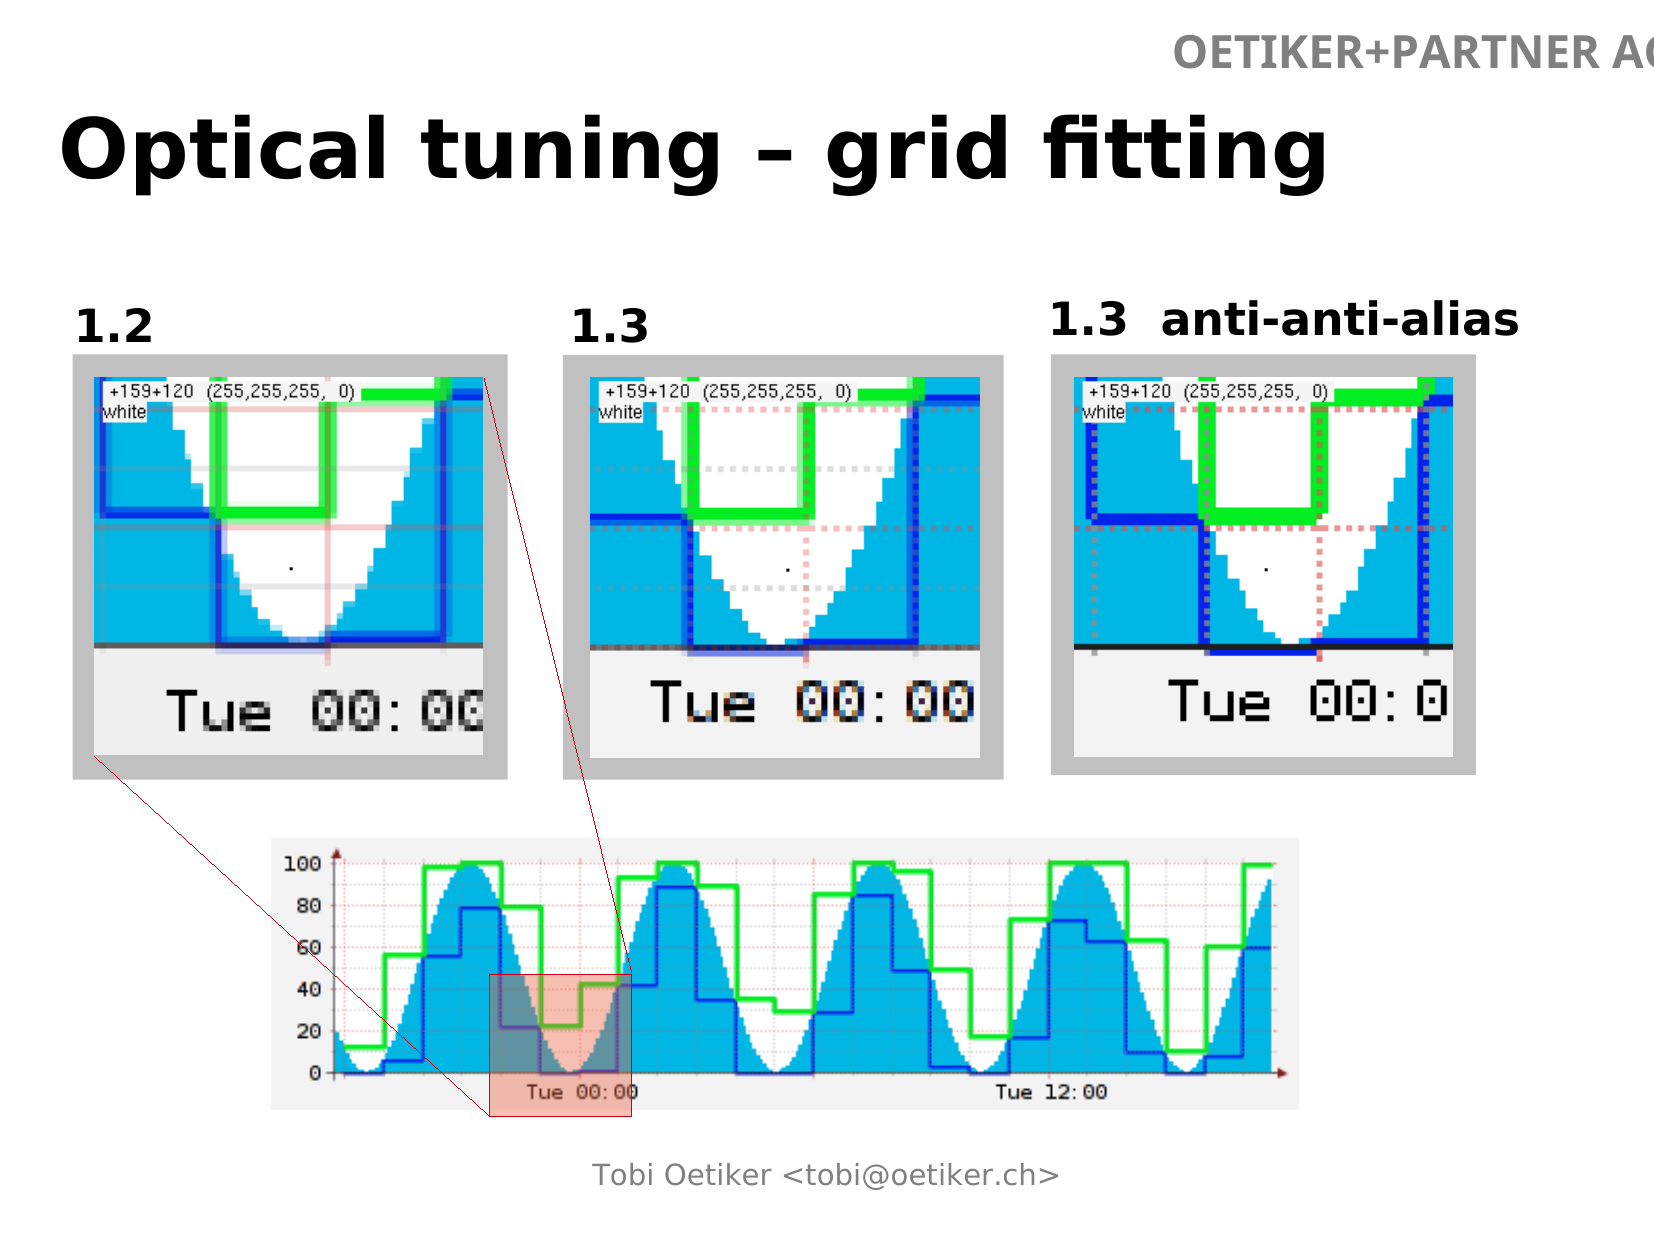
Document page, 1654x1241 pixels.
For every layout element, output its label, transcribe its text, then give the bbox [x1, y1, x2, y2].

picture [271, 838, 1299, 1110]
text_box 1.3 anti-anti-alias [1033, 285, 1537, 355]
picture [590, 377, 980, 758]
text_box [72, 354, 508, 780]
picture [1074, 377, 1453, 757]
text_box [489, 974, 632, 1117]
picture [94, 377, 483, 755]
title Optical tuning – grid fitting [59, 75, 1607, 225]
text_box 1.2 [58, 292, 168, 361]
text_box [562, 354, 1004, 780]
text_box [1050, 355, 1476, 776]
text_box 1.3 [554, 292, 664, 361]
